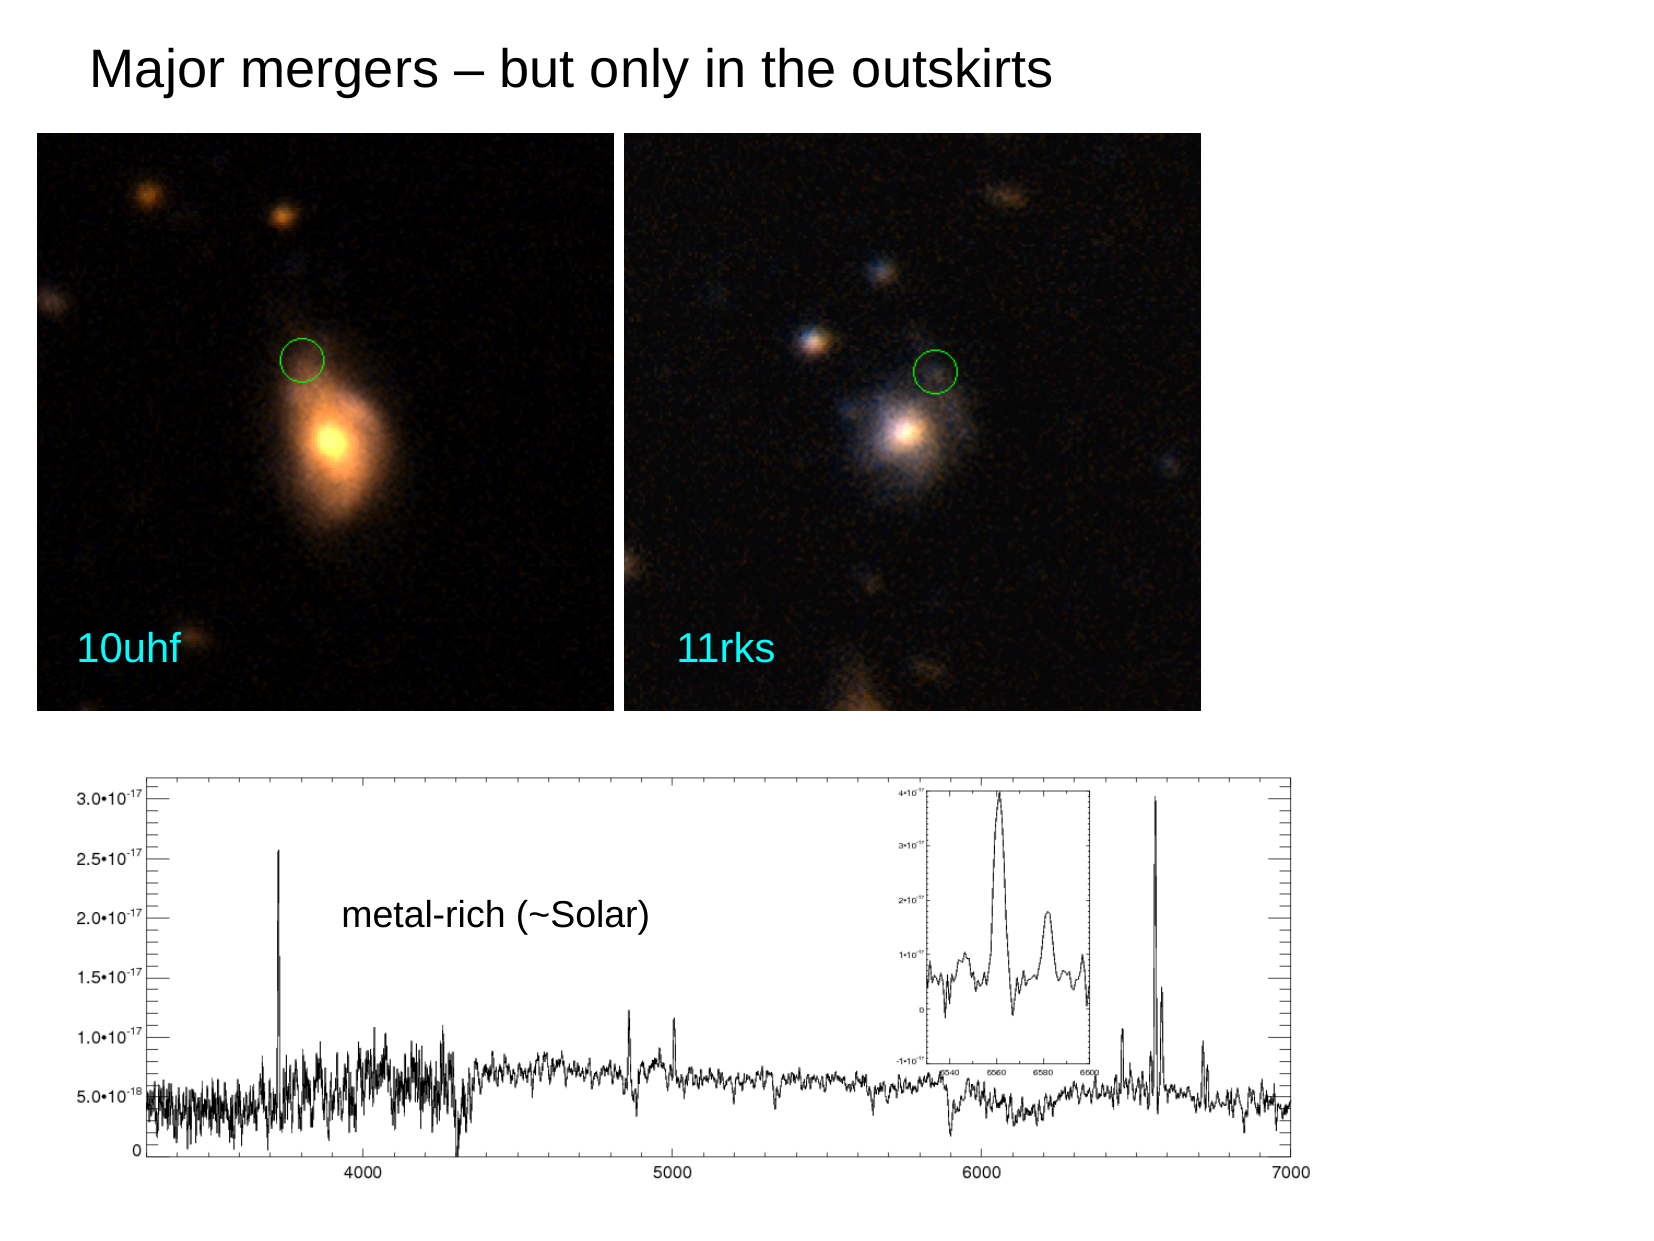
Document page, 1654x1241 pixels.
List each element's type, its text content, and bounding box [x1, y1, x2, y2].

text_box Major mergers – but only in the outskirts [75, 31, 1351, 107]
text_box 10uhf 11rks [61, 617, 1068, 680]
picture [624, 133, 1201, 711]
picture [63, 773, 1313, 1187]
text_box metal-rich (~Solar) [326, 886, 889, 943]
picture [37, 133, 614, 711]
